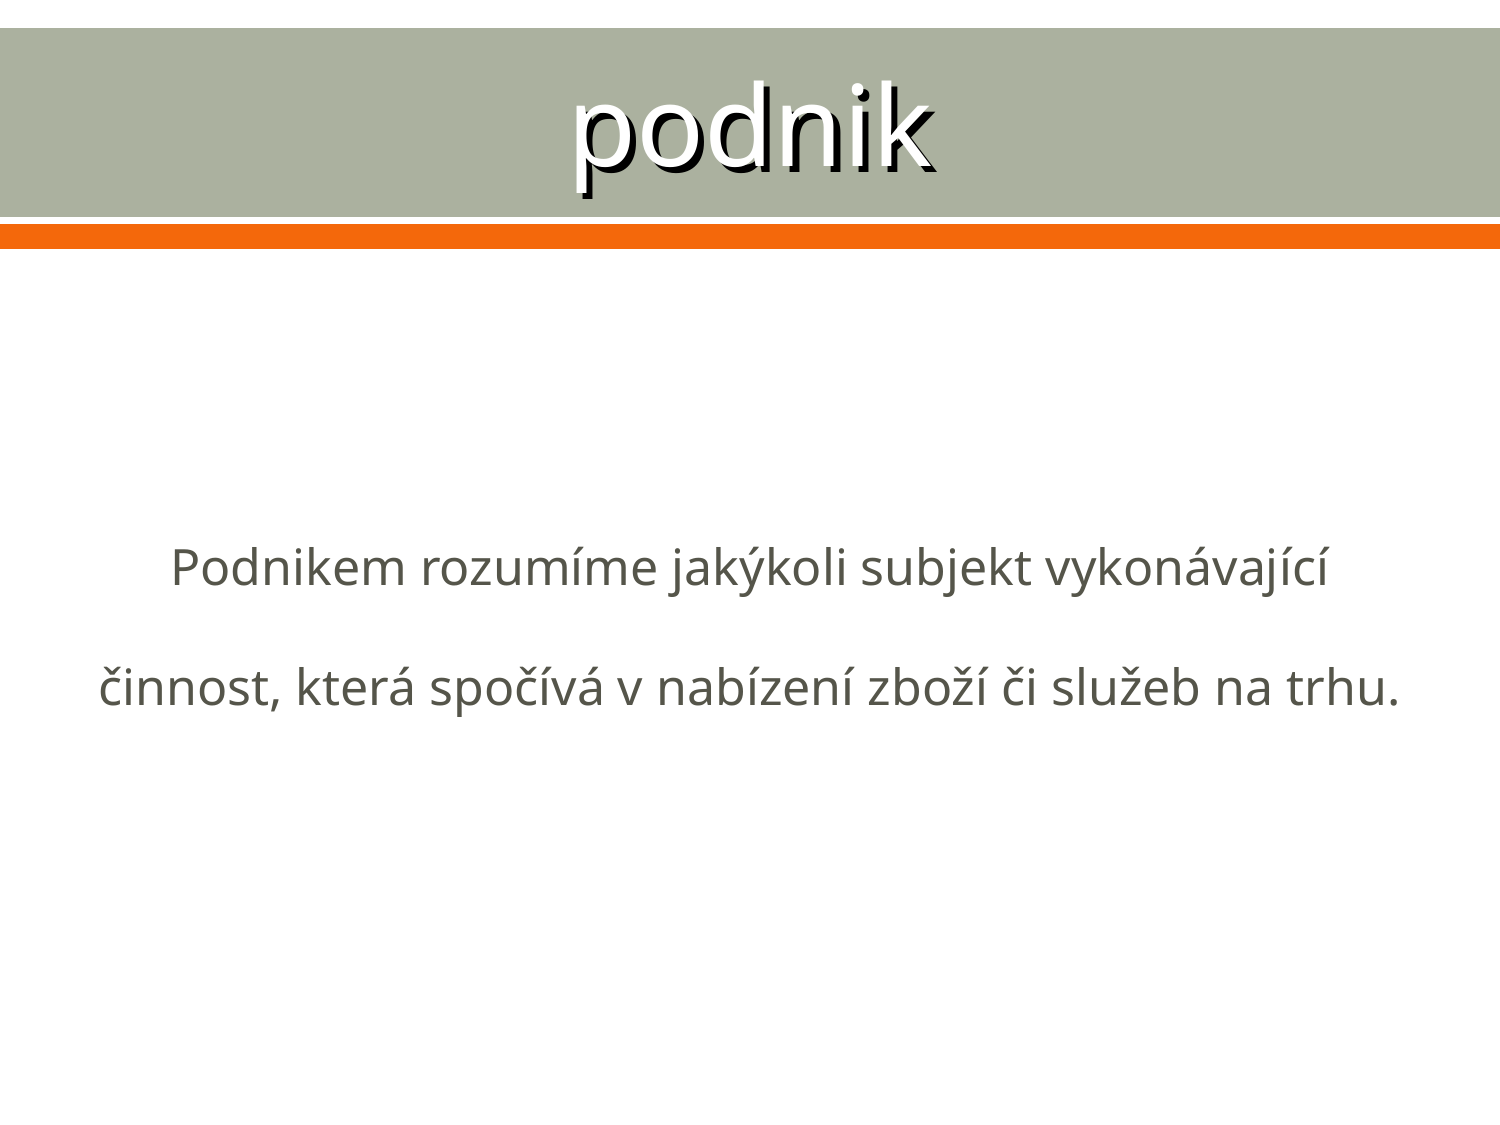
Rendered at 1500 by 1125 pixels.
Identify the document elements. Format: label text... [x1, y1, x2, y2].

title podnik [75, 29, 1426, 213]
list Podnikem rozumíme jakýkoli subjekt vykonávající činnost, která spočívá v nabízení zboží či služeb na trhu. [75, 262, 1426, 1005]
